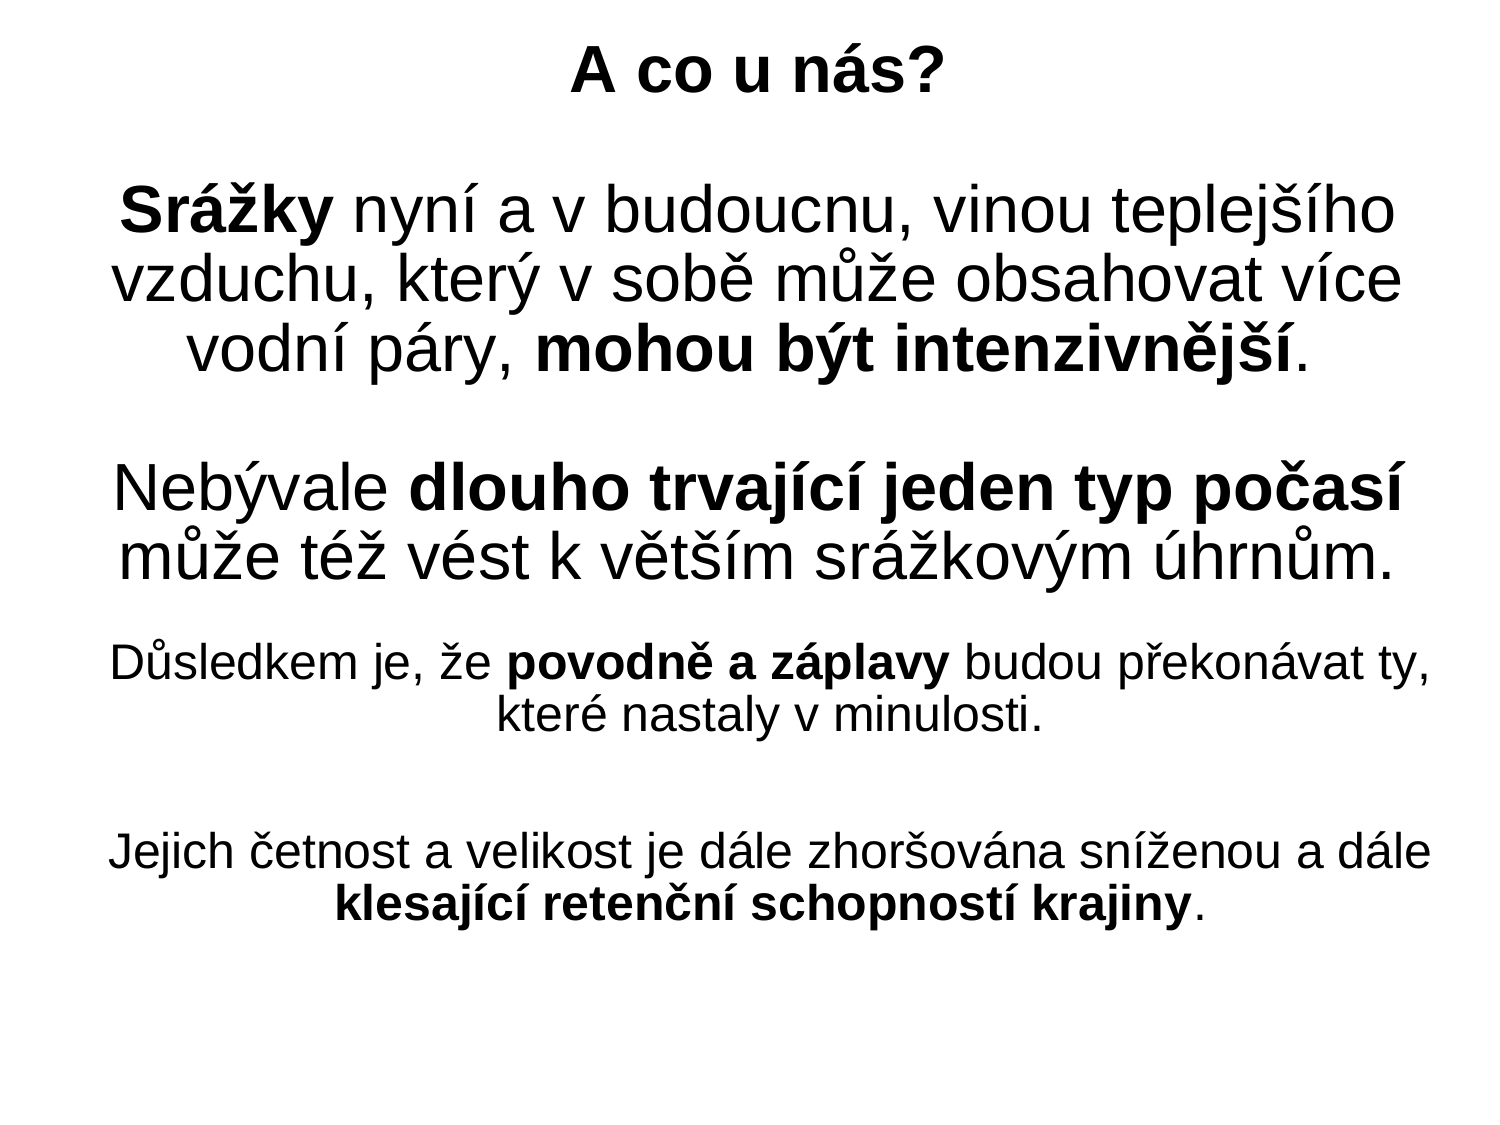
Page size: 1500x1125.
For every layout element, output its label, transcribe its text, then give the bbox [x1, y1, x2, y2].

subtitle Důsledkem je, že povodně a záplavy budou překonávat ty, které nastaly v minulosti. Jejich četnost a velikost je dále zhoršována sníženou a dále klesající retenční schopností krajiny. [89, 634, 1453, 1090]
title A co u nás? Srážky nyní a v budoucnu, vinou teplejšího vzduchu, který v sobě může obsahovat více vodní páry, mohou být intenzivnější. Nebývale dlouho trvající jeden typ počasí může též vést k větším srážkovým úhrnům. [83, 34, 1434, 597]
